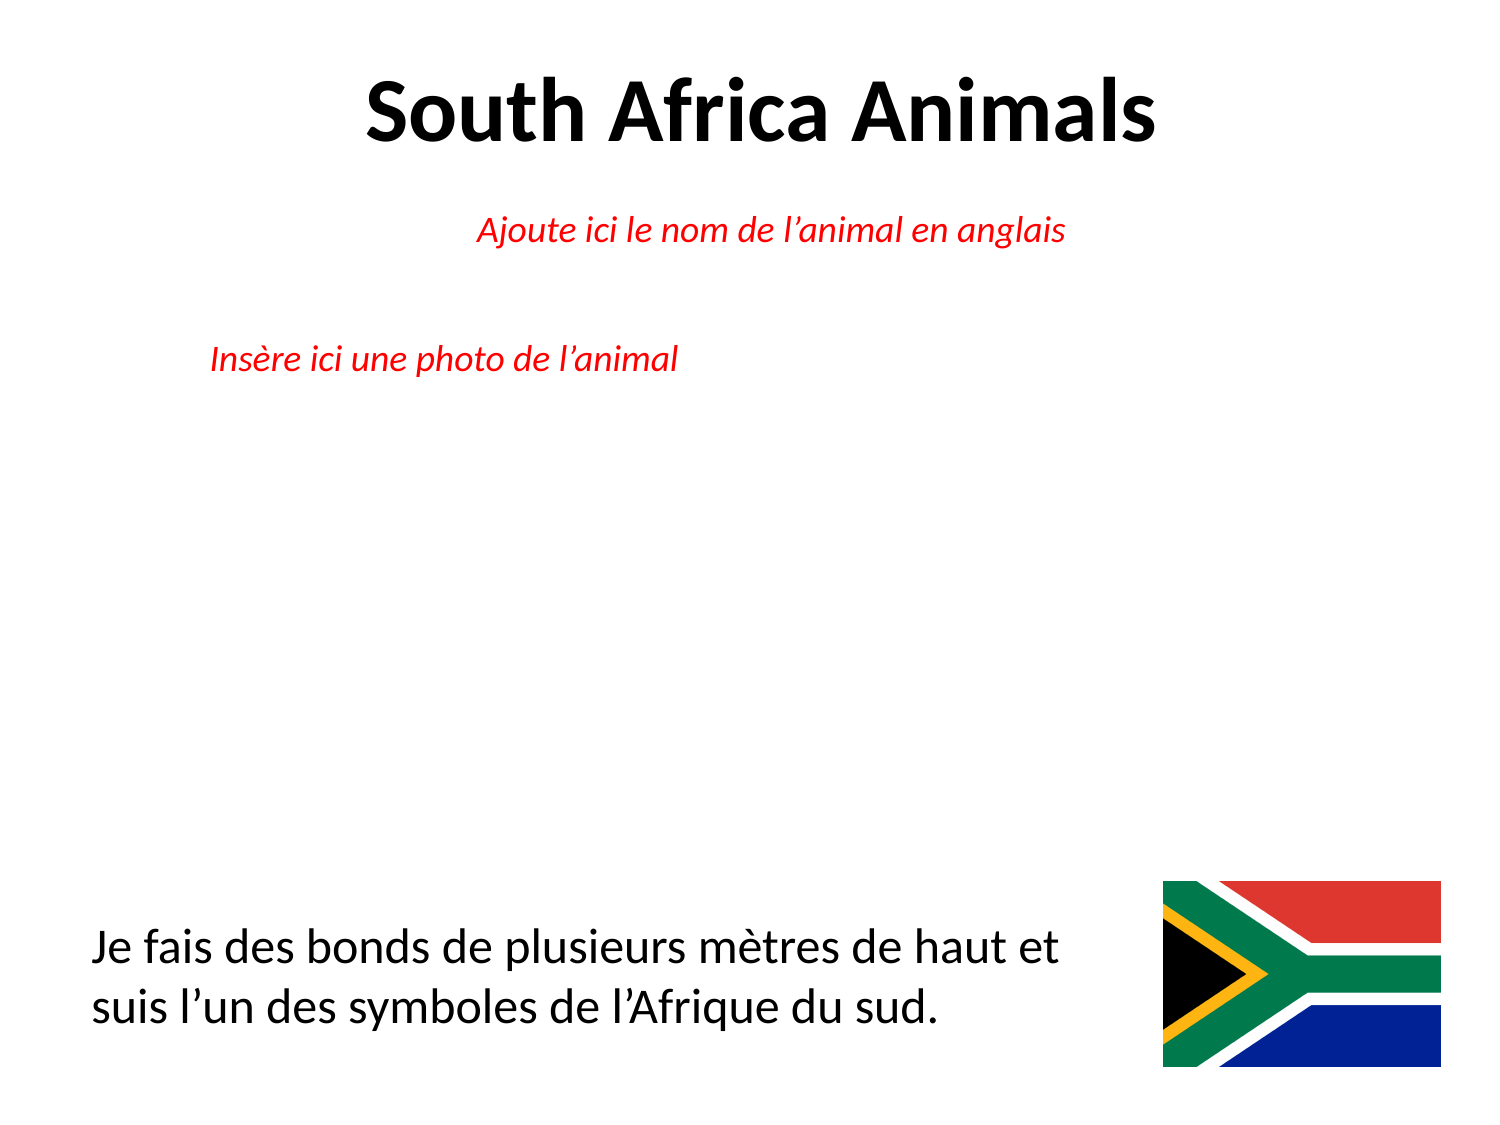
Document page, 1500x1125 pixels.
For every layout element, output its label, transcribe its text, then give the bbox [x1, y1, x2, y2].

text_box Je fais des bonds de plusieurs mètres de haut et suis l’un des symboles de l’Afrique du sud. [76, 905, 1140, 1041]
text_box Ajoute ici le nom de l’animal en anglais [462, 198, 1112, 258]
text_box South Africa Animals [123, 42, 1399, 164]
picture [1163, 881, 1441, 1067]
text_box Insère ici une photo de l’animal [194, 326, 1303, 387]
